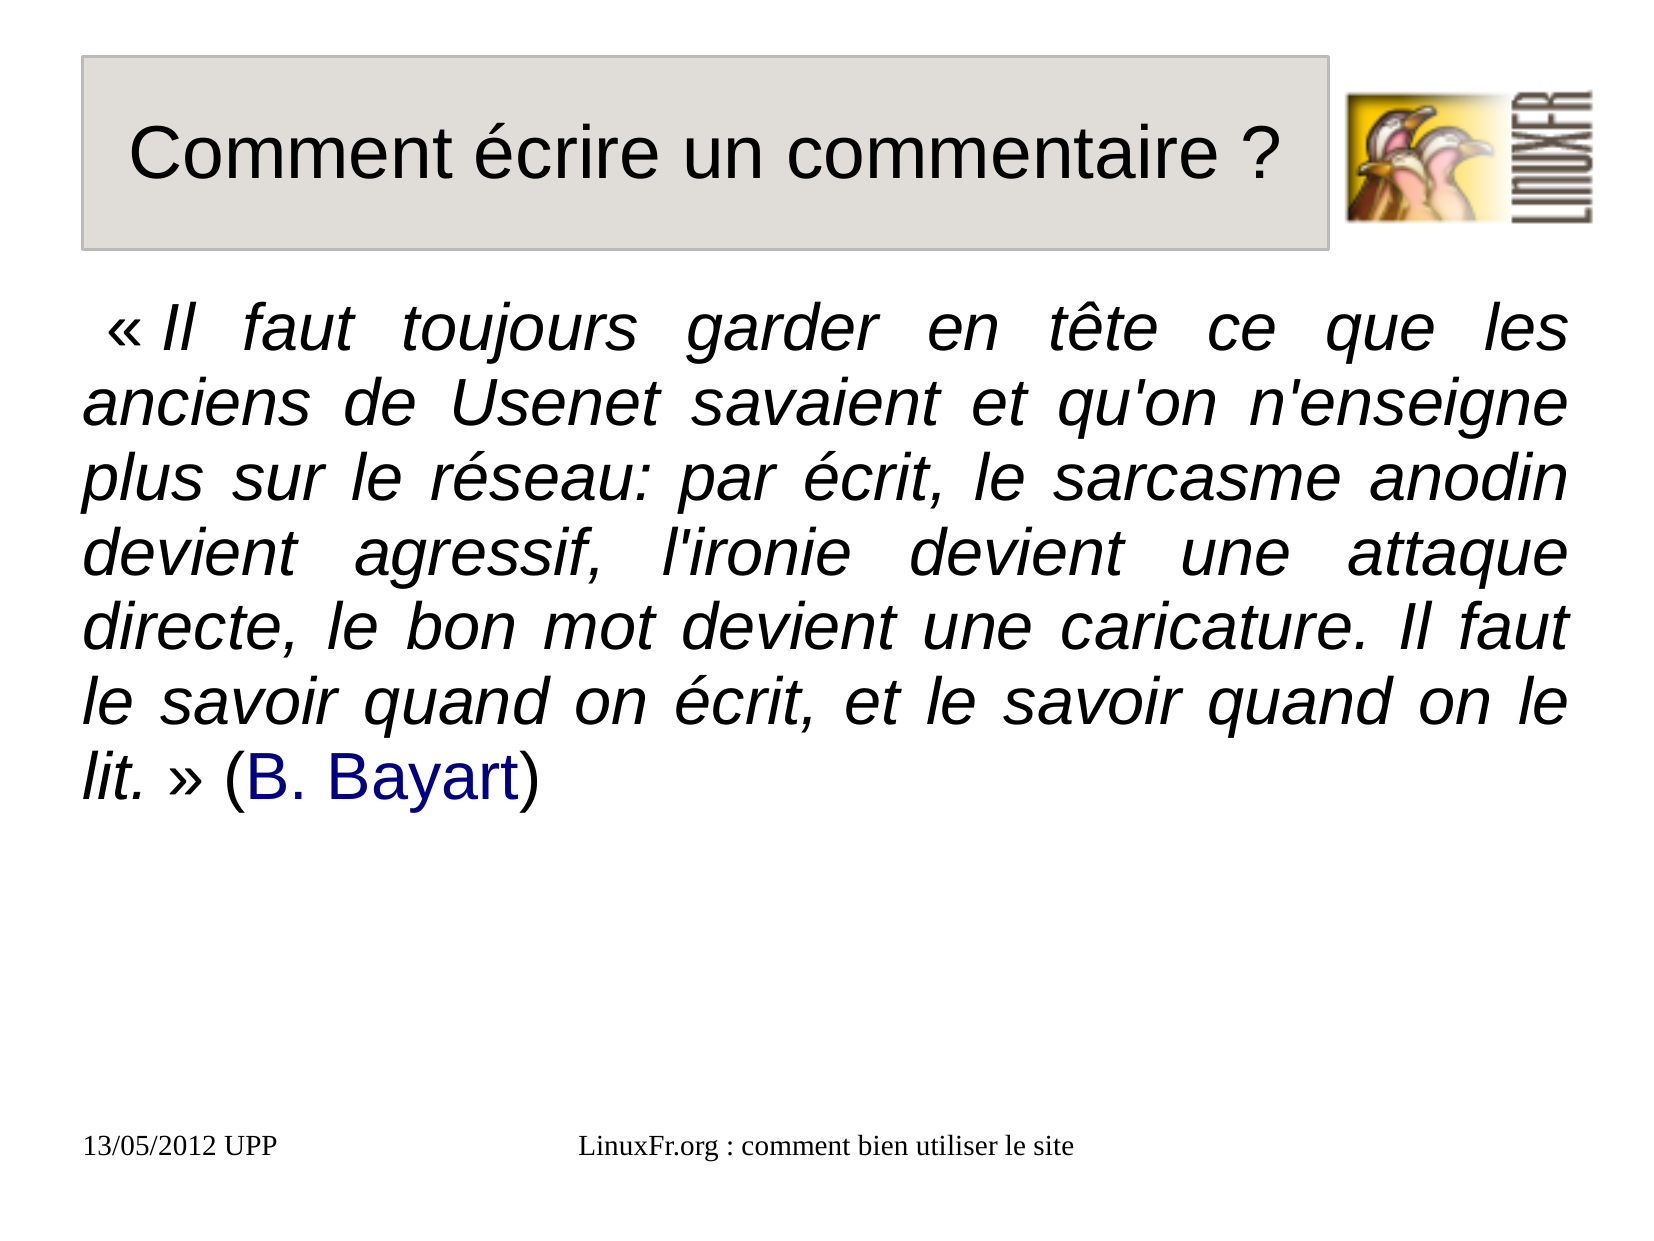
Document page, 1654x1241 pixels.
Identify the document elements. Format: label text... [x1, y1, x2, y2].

title Comment écrire un commentaire ? [82, 56, 1329, 250]
subtitle « Il faut toujours garder en tête ce que les anciens de Usenet savaient et qu'on n'enseigne plus sur le réseau: par écrit, le sarcasme anodin devient agressif, l'ironie devient une attaque directe, le bon mot devient une caricature. Il faut le savoir quand on écrit, et le savoir quand on le lit. » (B. Bayart) [82, 290, 1571, 1094]
picture [1341, 88, 1601, 229]
